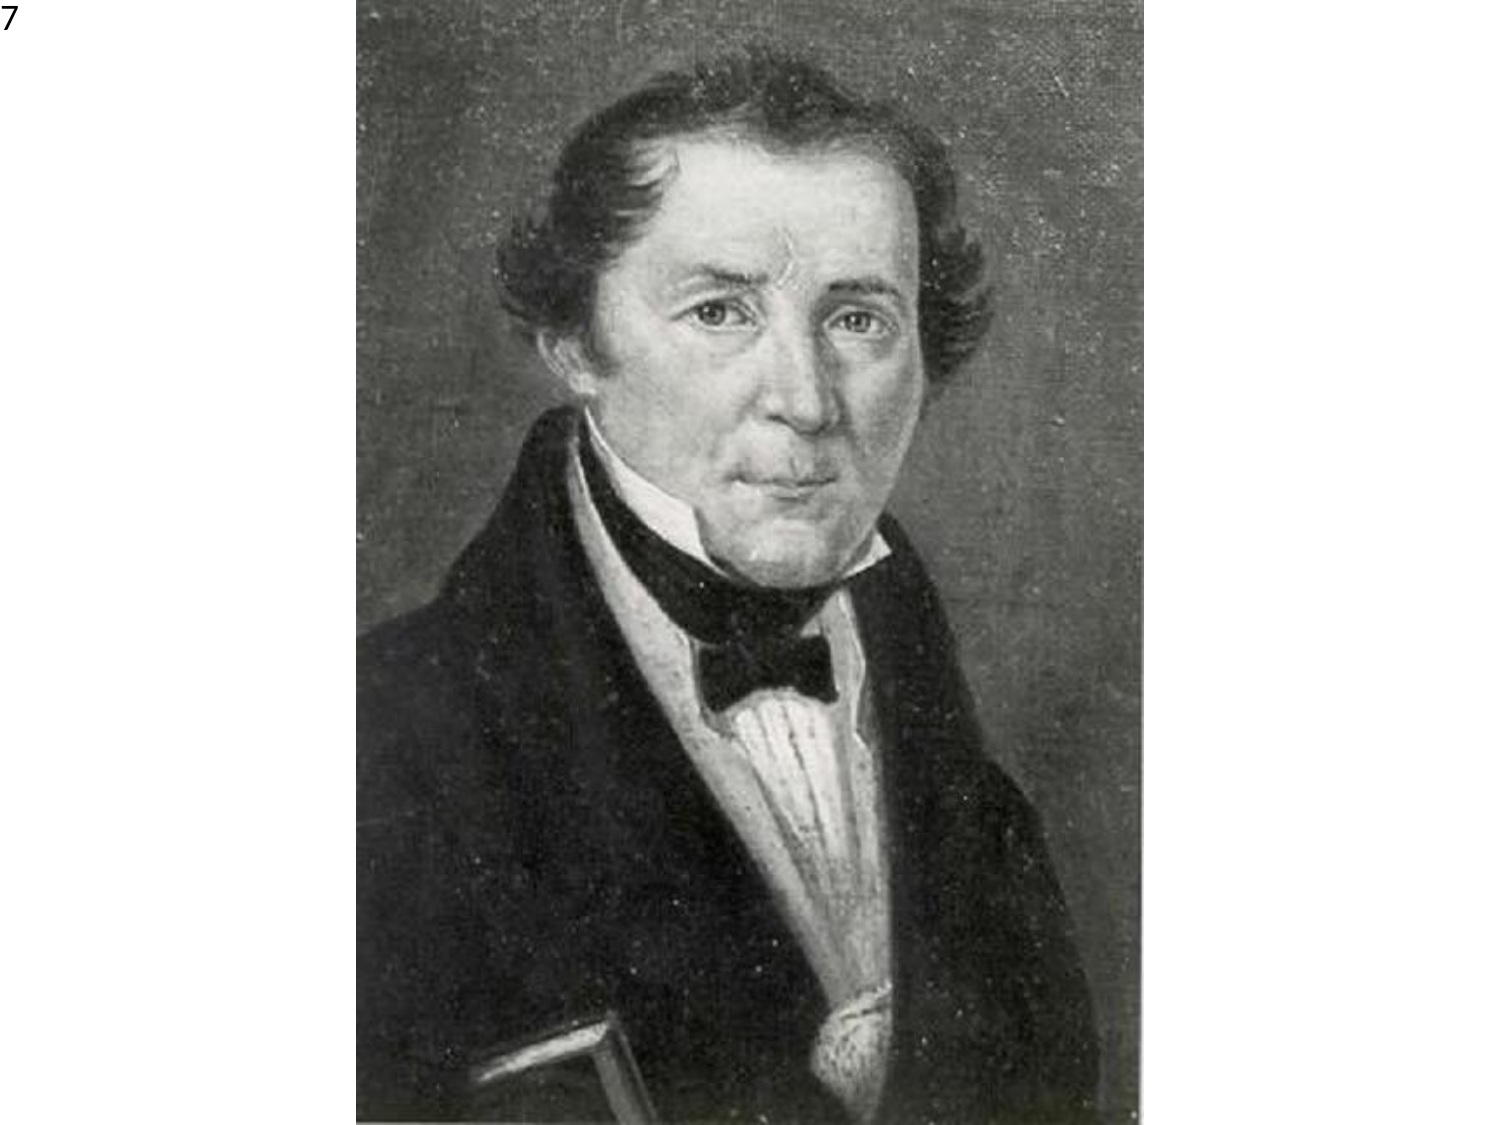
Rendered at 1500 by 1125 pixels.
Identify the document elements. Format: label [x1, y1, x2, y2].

picture [356, 0, 1144, 1125]
